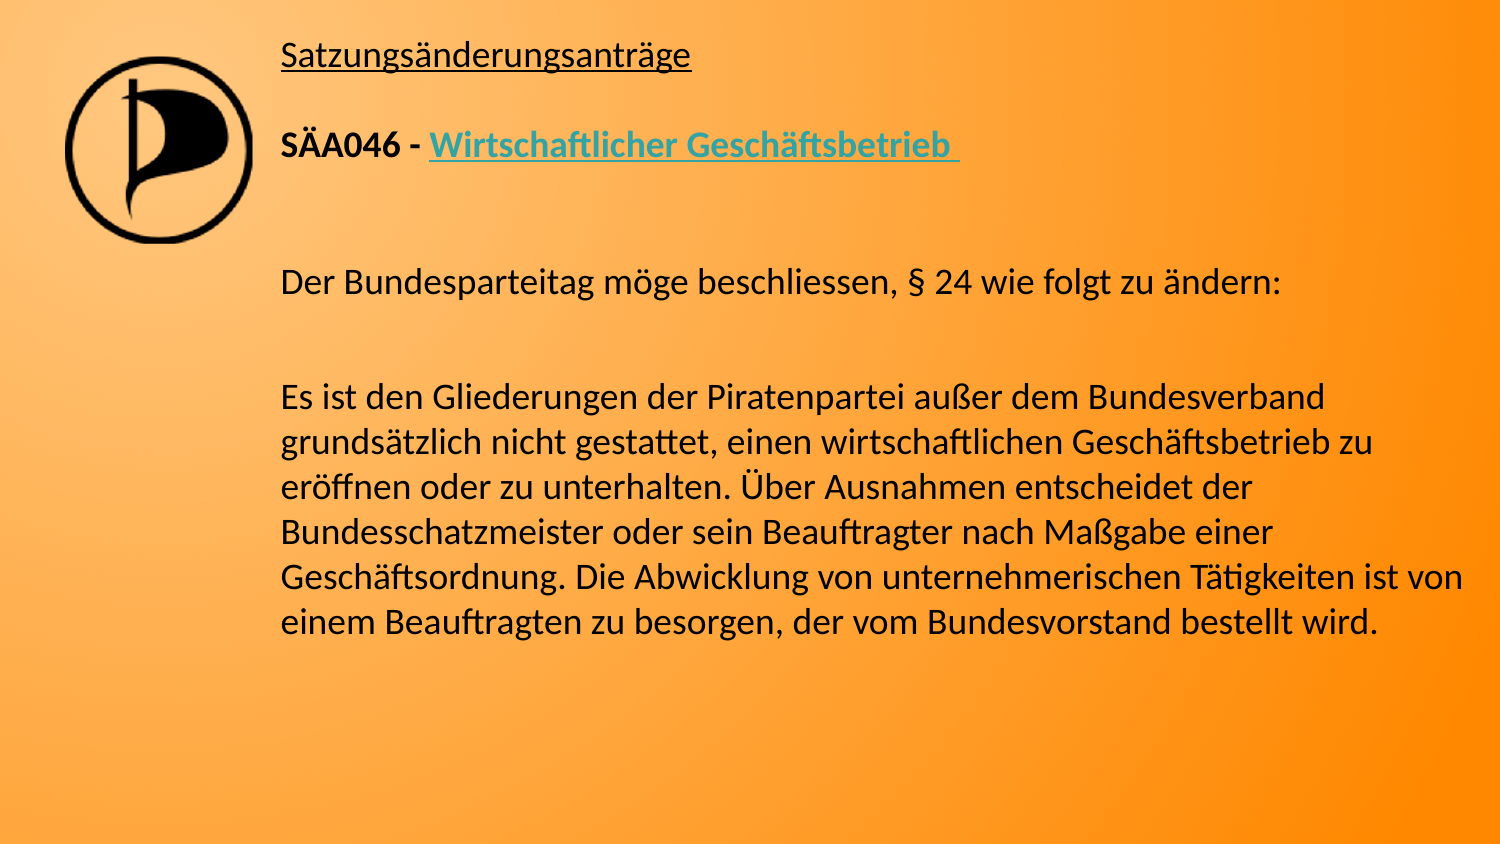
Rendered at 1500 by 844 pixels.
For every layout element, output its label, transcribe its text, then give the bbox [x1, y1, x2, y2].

text_box Satzungsänderungsanträge SÄA046 - Wirtschaftlicher Geschäftsbetrieb Der Bundesparteitag möge beschliessen, § 24 wie folgt zu ändern: Es ist den Gliederungen der Piratenpartei außer dem Bundesverband grundsätzlich nicht gestattet, einen wirtschaftlichen Geschäftsbetrieb zu eröffnen oder zu unterhalten. Über Ausnahmen entscheidet der Bundesschatzmeister oder sein Beauftragter nach Maßgabe einer Geschäftsordnung. Die Abwicklung von unternehmerischen Tätigkeiten ist von einem Beauftragten zu besorgen, der vom Bundesvorstand bestellt wird. [265, 22, 1500, 844]
picture [0, 0, 1500, 844]
